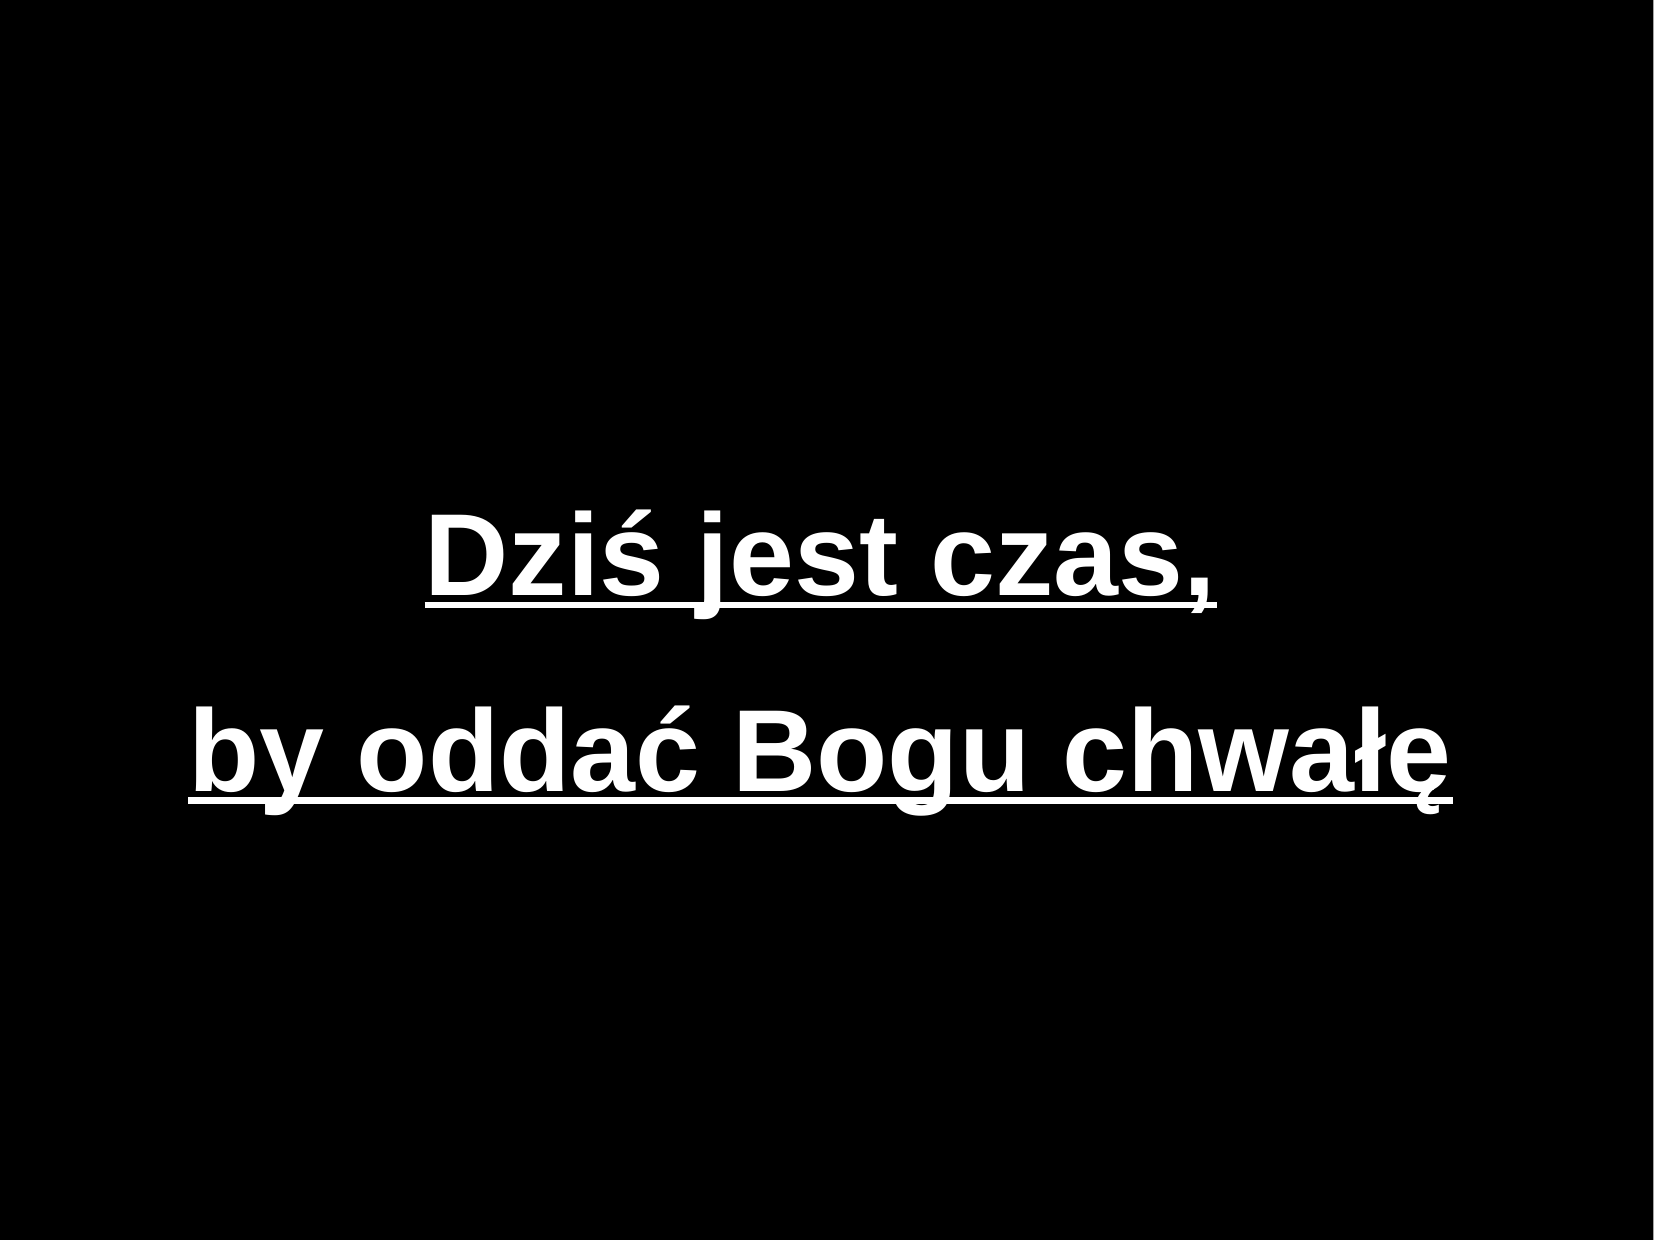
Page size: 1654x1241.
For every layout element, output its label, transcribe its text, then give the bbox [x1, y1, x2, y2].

subtitle Dziś jest czas, by oddać Bogu chwałę [0, 0, 1642, 1241]
